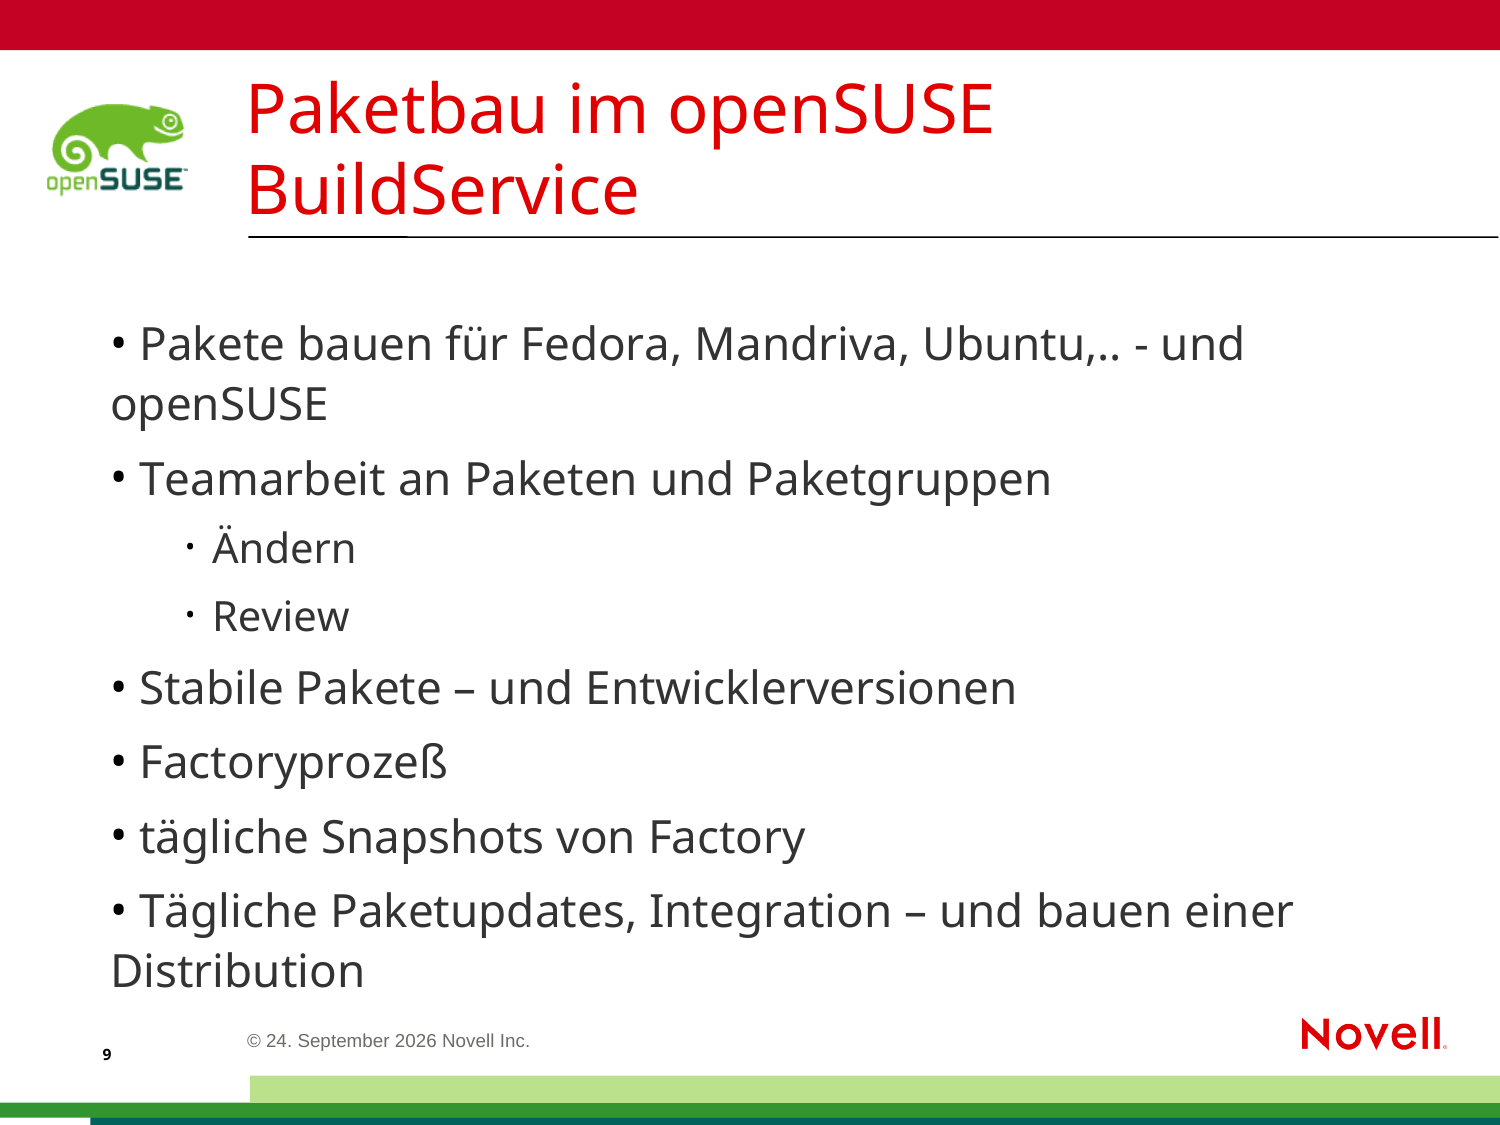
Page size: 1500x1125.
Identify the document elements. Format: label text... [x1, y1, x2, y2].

picture [1295, 1011, 1453, 1056]
list Pakete bauen für Fedora, Mandriva, Ubuntu,.. - und openSUSE Teamarbeit an Paketen und Paketgruppen Ändern Review Stabile Pakete – und Entwicklerversionen Factoryprozeß tägliche Snapshots von Factory Tägliche Paketupdates, Integration – und bauen einer Distribution [110, 312, 1391, 1022]
title Paketbau im openSUSE BuildService [245, 68, 1408, 231]
picture [47, 104, 188, 197]
